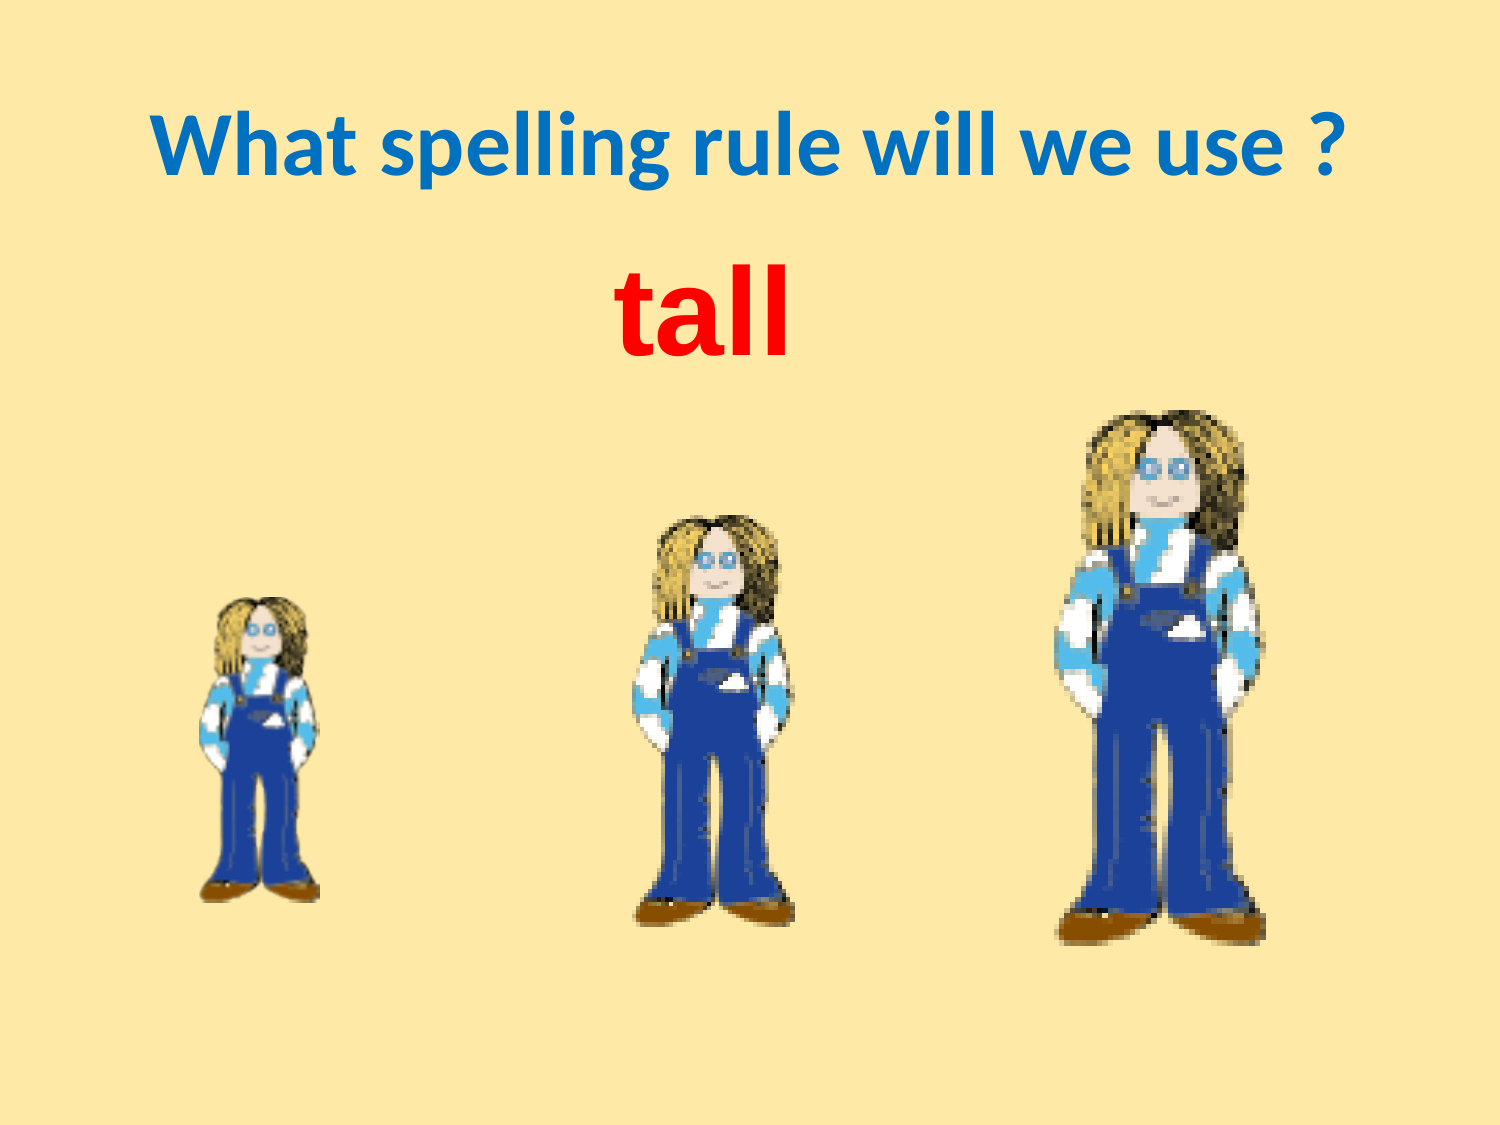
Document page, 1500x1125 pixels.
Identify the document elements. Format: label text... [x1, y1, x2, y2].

picture [1054, 410, 1266, 946]
picture [632, 515, 795, 927]
text_box tall [598, 222, 810, 388]
title What spelling rule will we use ? [75, 45, 1426, 233]
picture [199, 597, 320, 903]
